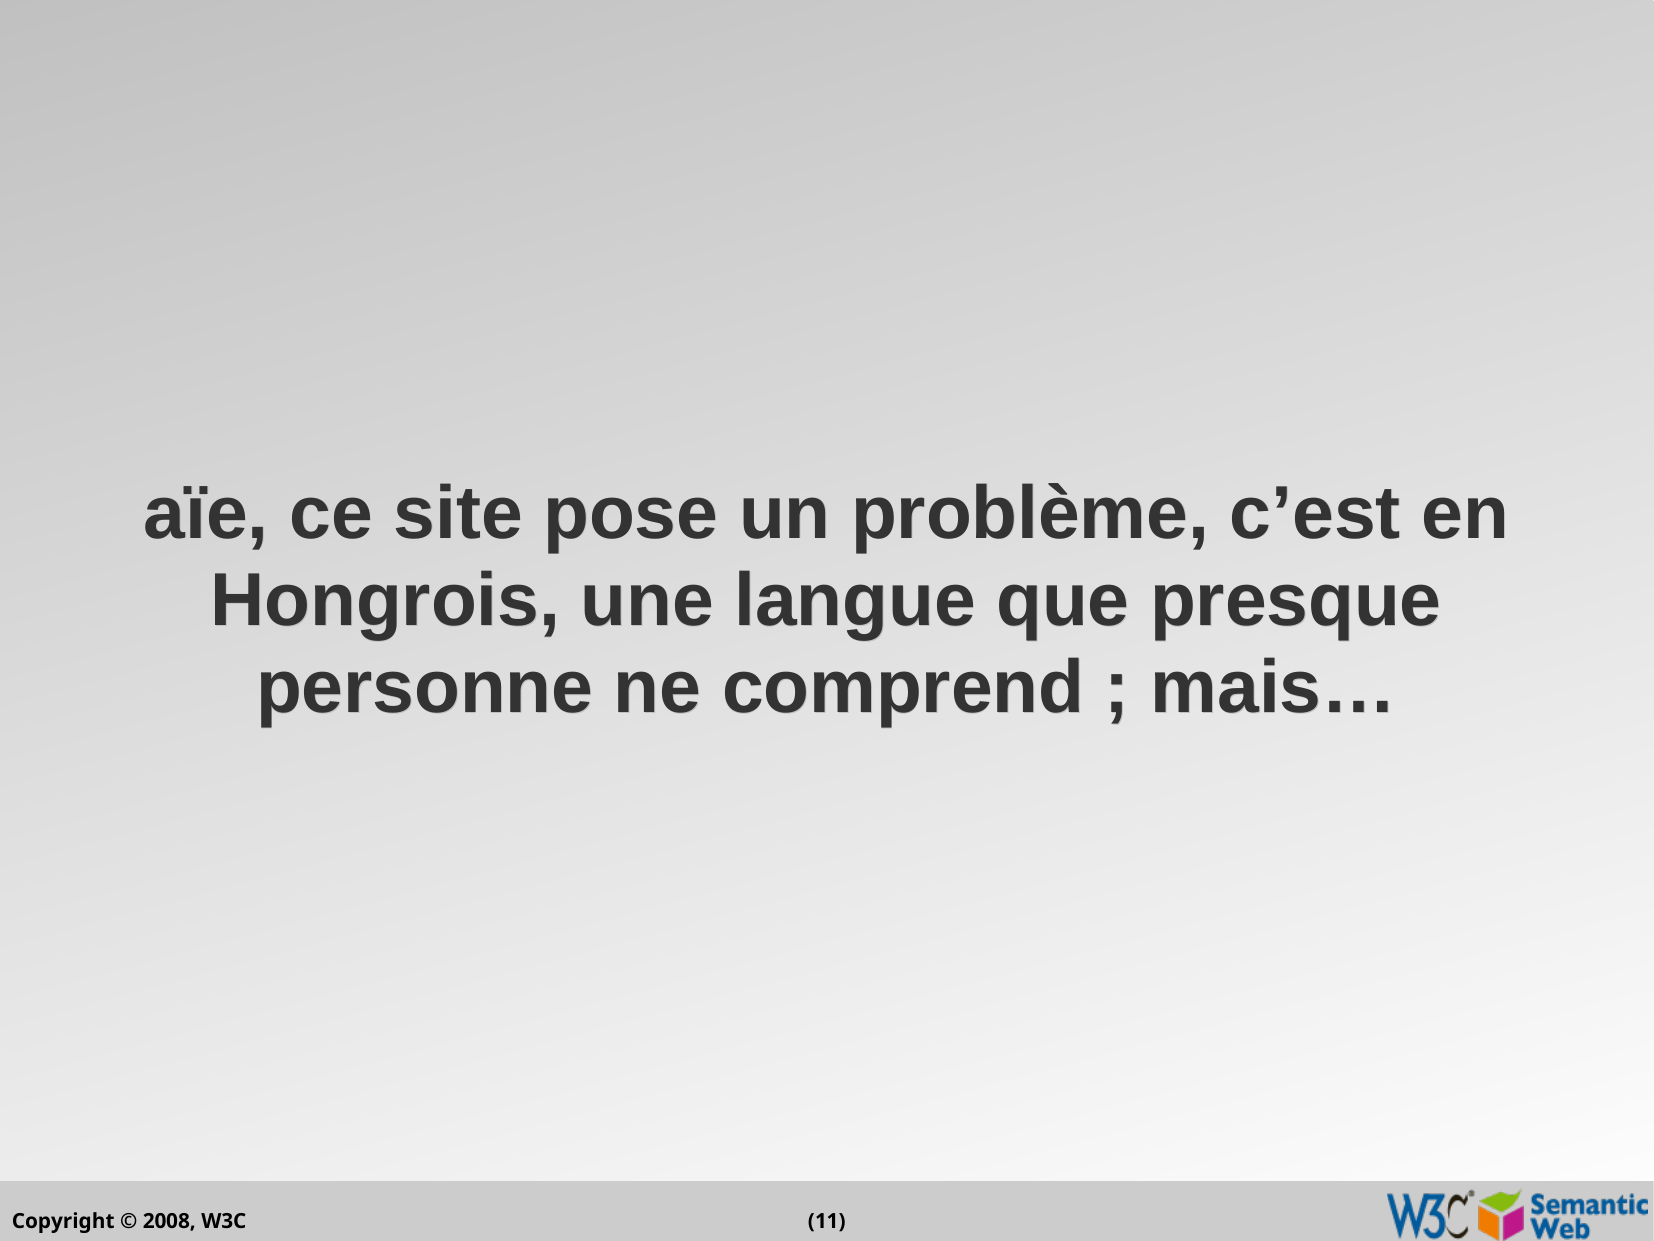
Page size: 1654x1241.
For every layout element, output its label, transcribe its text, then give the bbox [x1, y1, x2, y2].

picture [1387, 1187, 1648, 1241]
title aïe, ce site pose un problème, c’est en Hongrois, une langue que presque personne ne comprend ; mais… [59, 468, 1595, 728]
